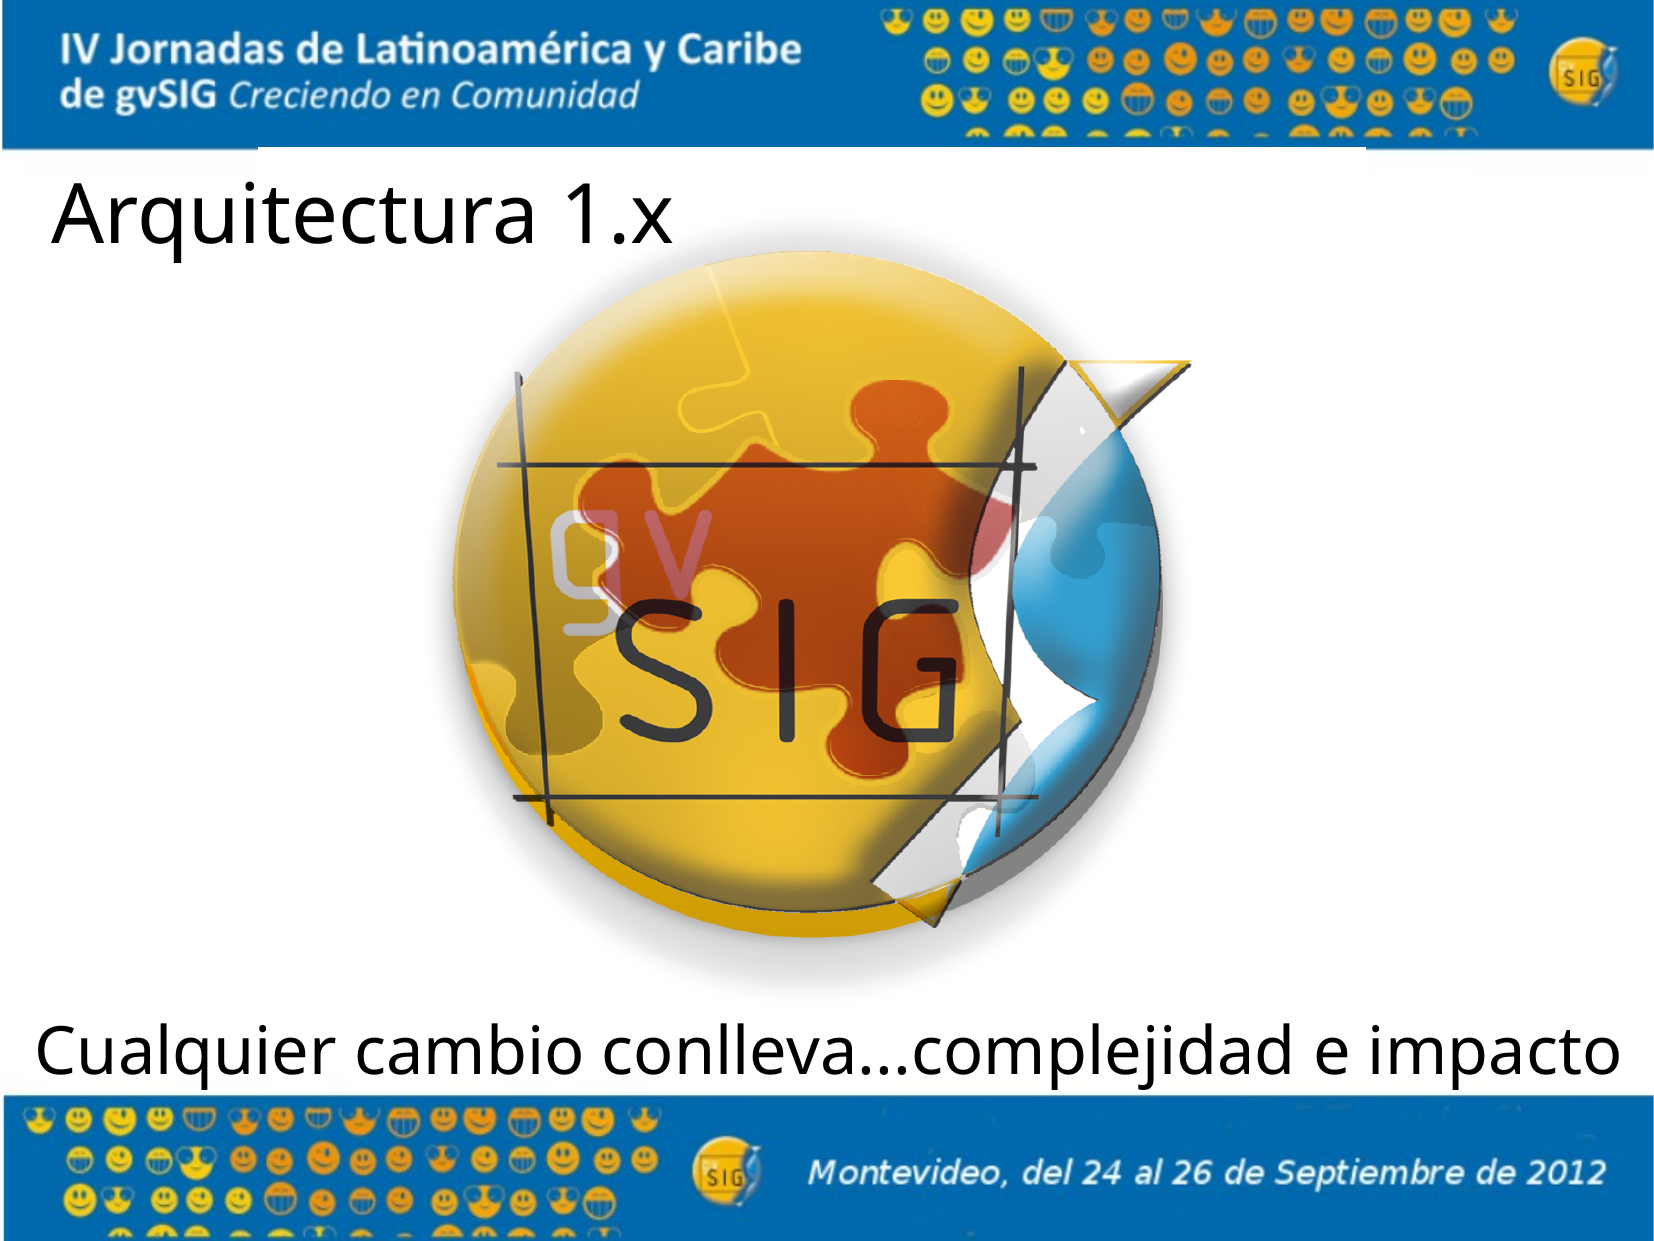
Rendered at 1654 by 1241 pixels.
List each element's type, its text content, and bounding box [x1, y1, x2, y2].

picture [1, 0, 1654, 974]
title Arquitectura 1.x [17, 152, 709, 271]
title Cualquier cambio conlleva...complejidad e impacto [0, 974, 1654, 1123]
picture [1, 1123, 1654, 1241]
